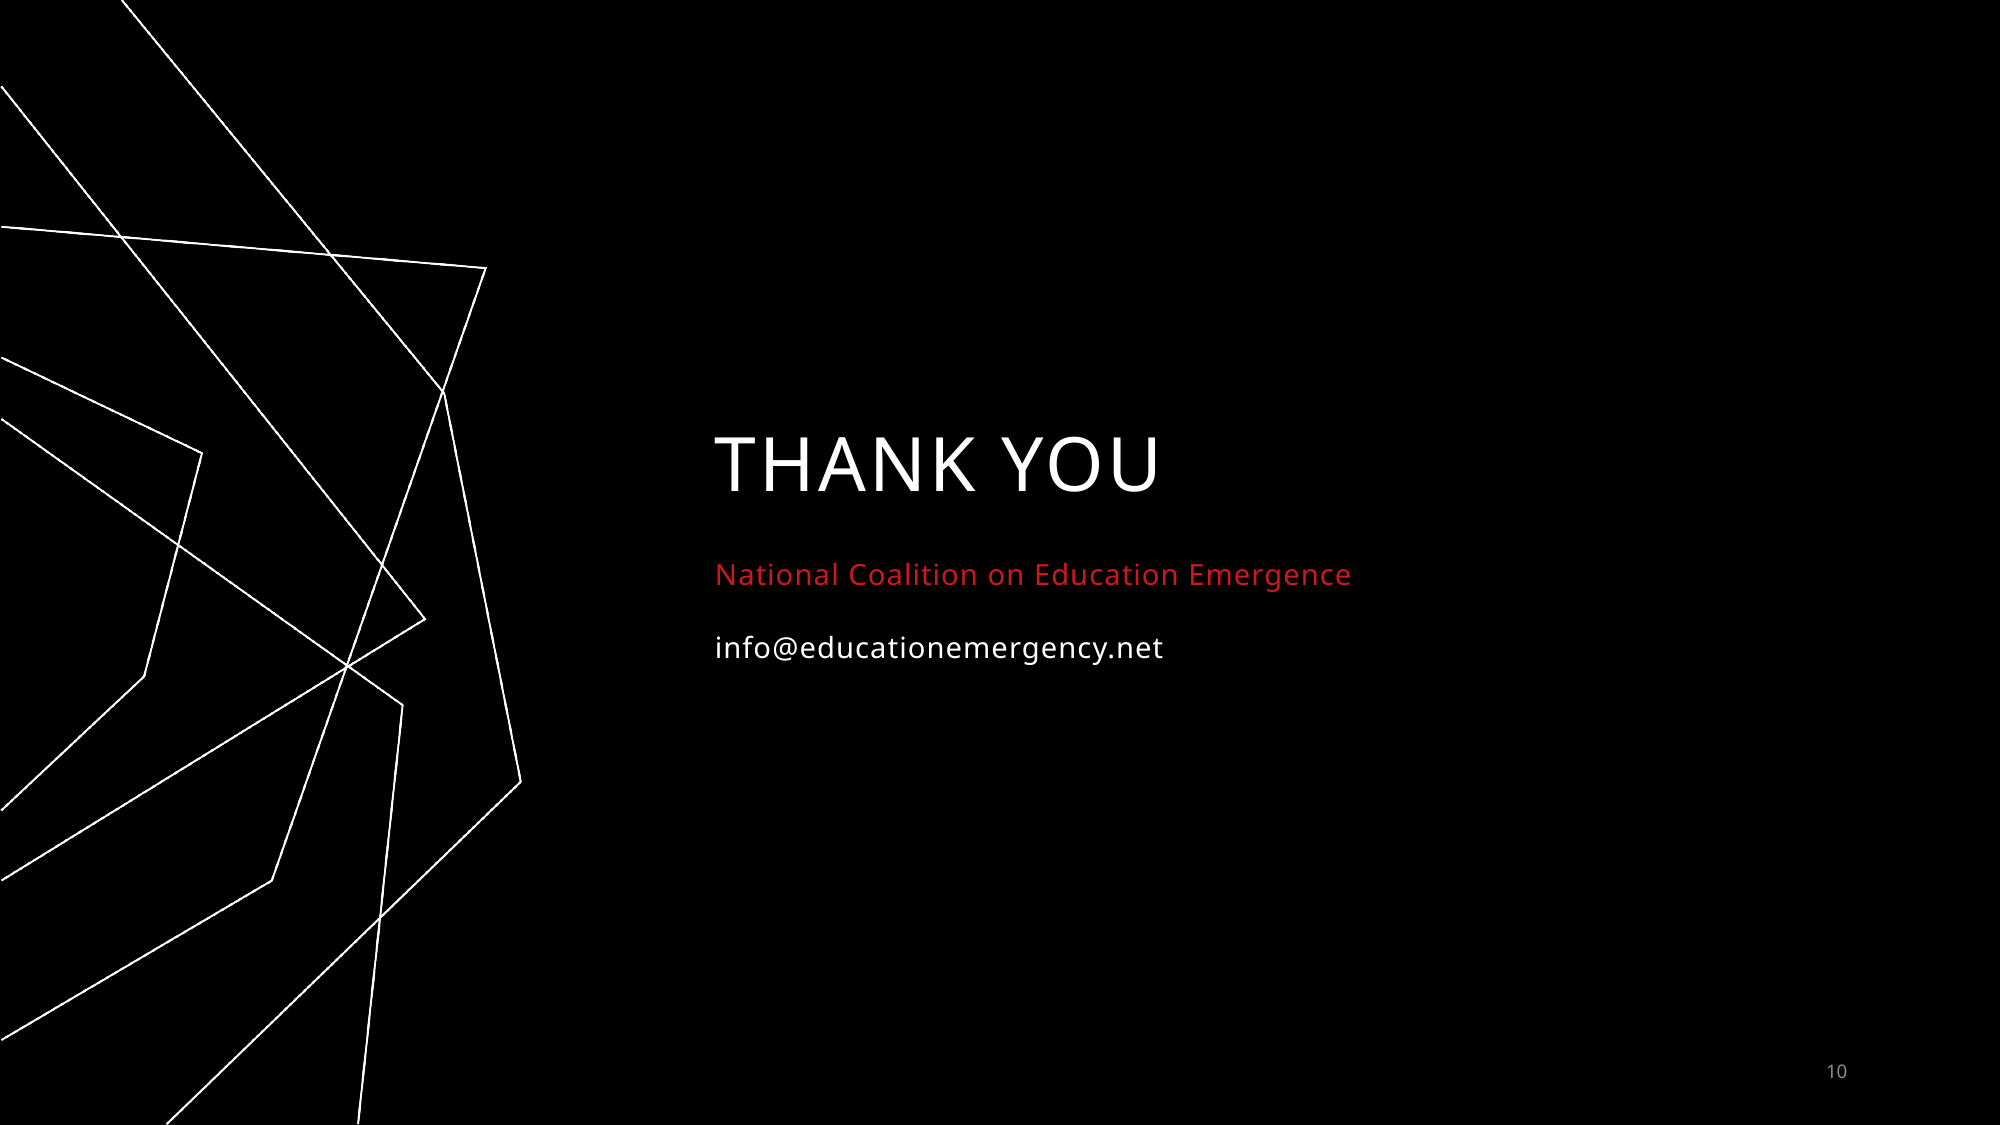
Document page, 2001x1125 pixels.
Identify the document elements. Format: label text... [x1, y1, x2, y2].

picture [0, 0, 522, 1125]
title THANK YOU [699, 265, 1386, 516]
subtitle National Coalition on Education Emergence info@educationemergency.net [699, 531, 1512, 757]
slide_number <number> [1571, 1042, 1863, 1103]
